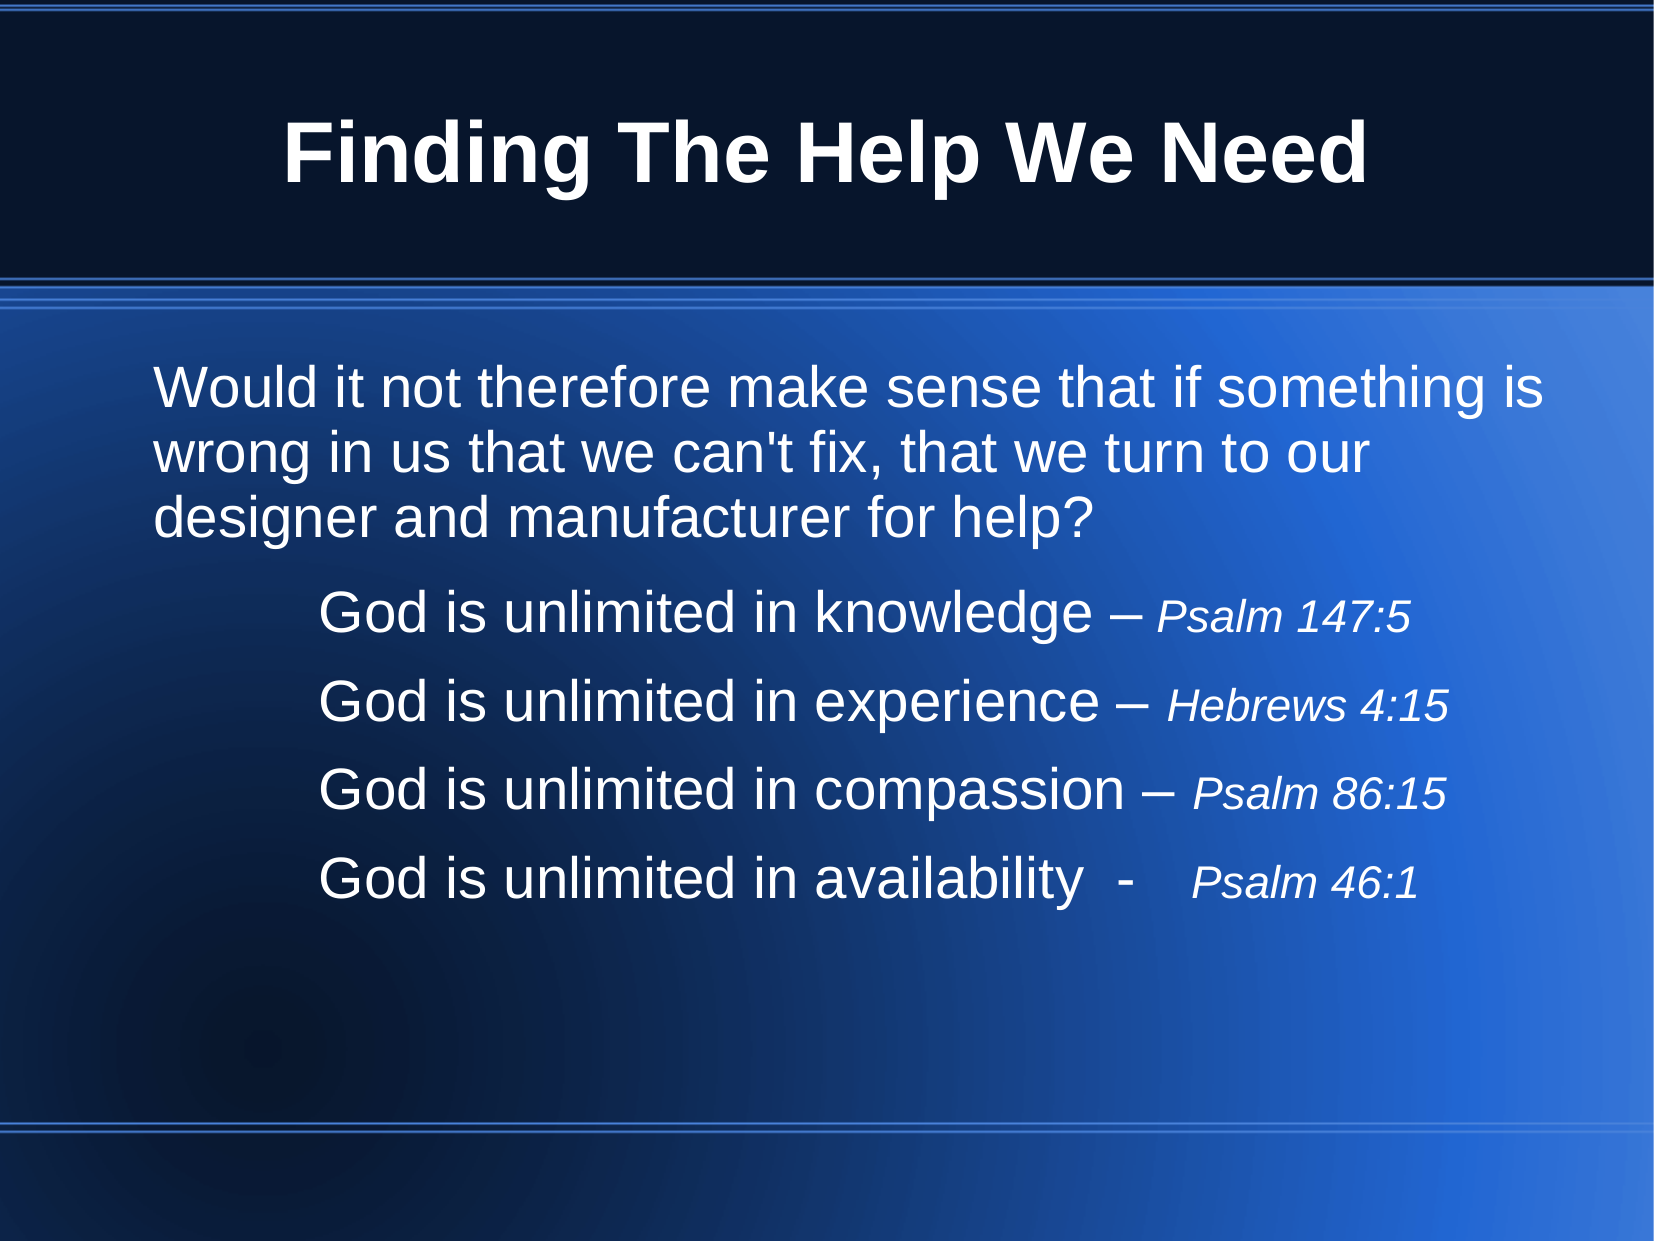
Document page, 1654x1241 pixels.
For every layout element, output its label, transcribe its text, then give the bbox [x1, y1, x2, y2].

picture [0, 0, 1654, 1241]
title Finding The Help We Need [82, 49, 1571, 257]
list Would it not therefore make sense that if something is wrong in us that we can't fix, that we turn to our designer and manufacturer for help? God is unlimited in knowledge – Psalm 147:5 God is unlimited in experience – Hebrews 4:15 God is unlimited in compassion – Psalm 86:15 God is unlimited in availability - Psalm 46:1 [82, 355, 1571, 1241]
